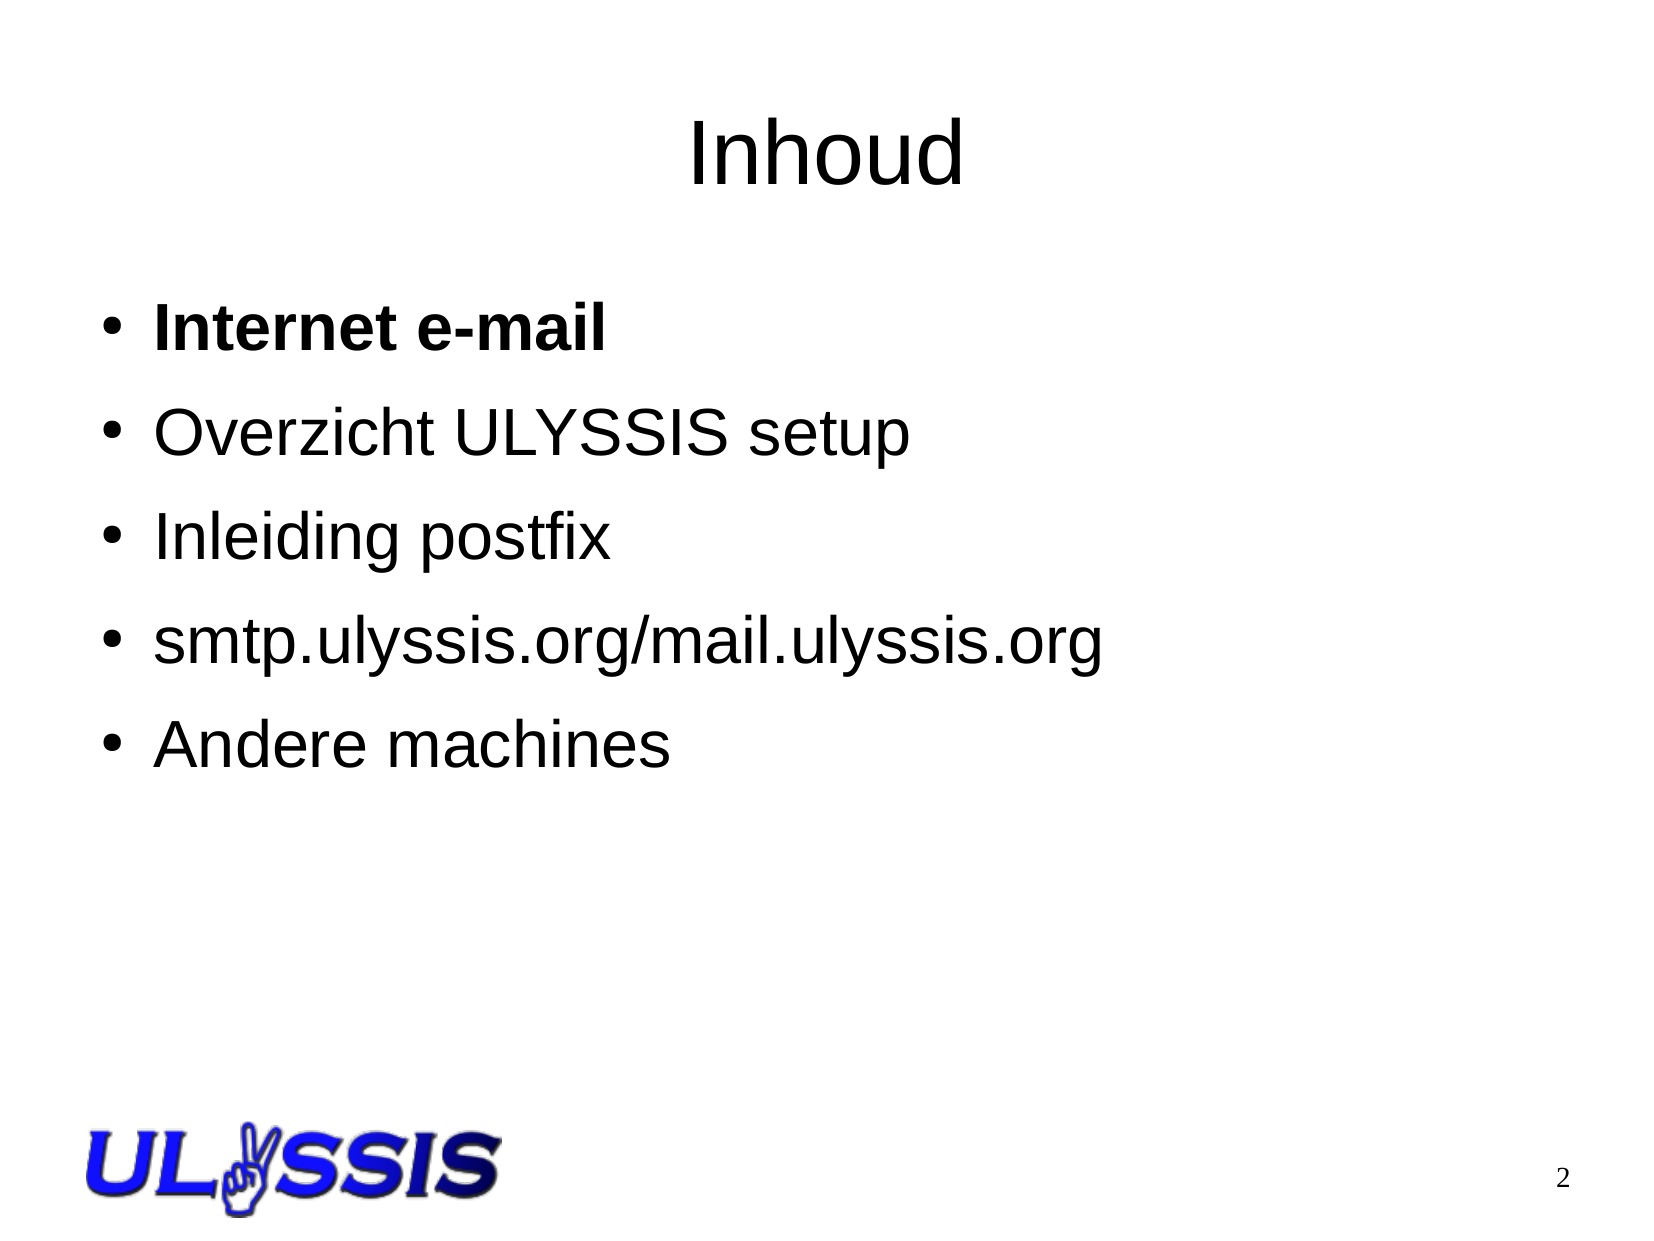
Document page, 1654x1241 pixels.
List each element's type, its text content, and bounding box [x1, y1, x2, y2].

title Inhoud [82, 49, 1571, 257]
picture [86, 1121, 502, 1218]
list Internet e-mail Overzicht ULYSSIS setup Inleiding postfix smtp.ulyssis.org/mail.ulyssis.org Andere machines [82, 290, 1571, 1109]
